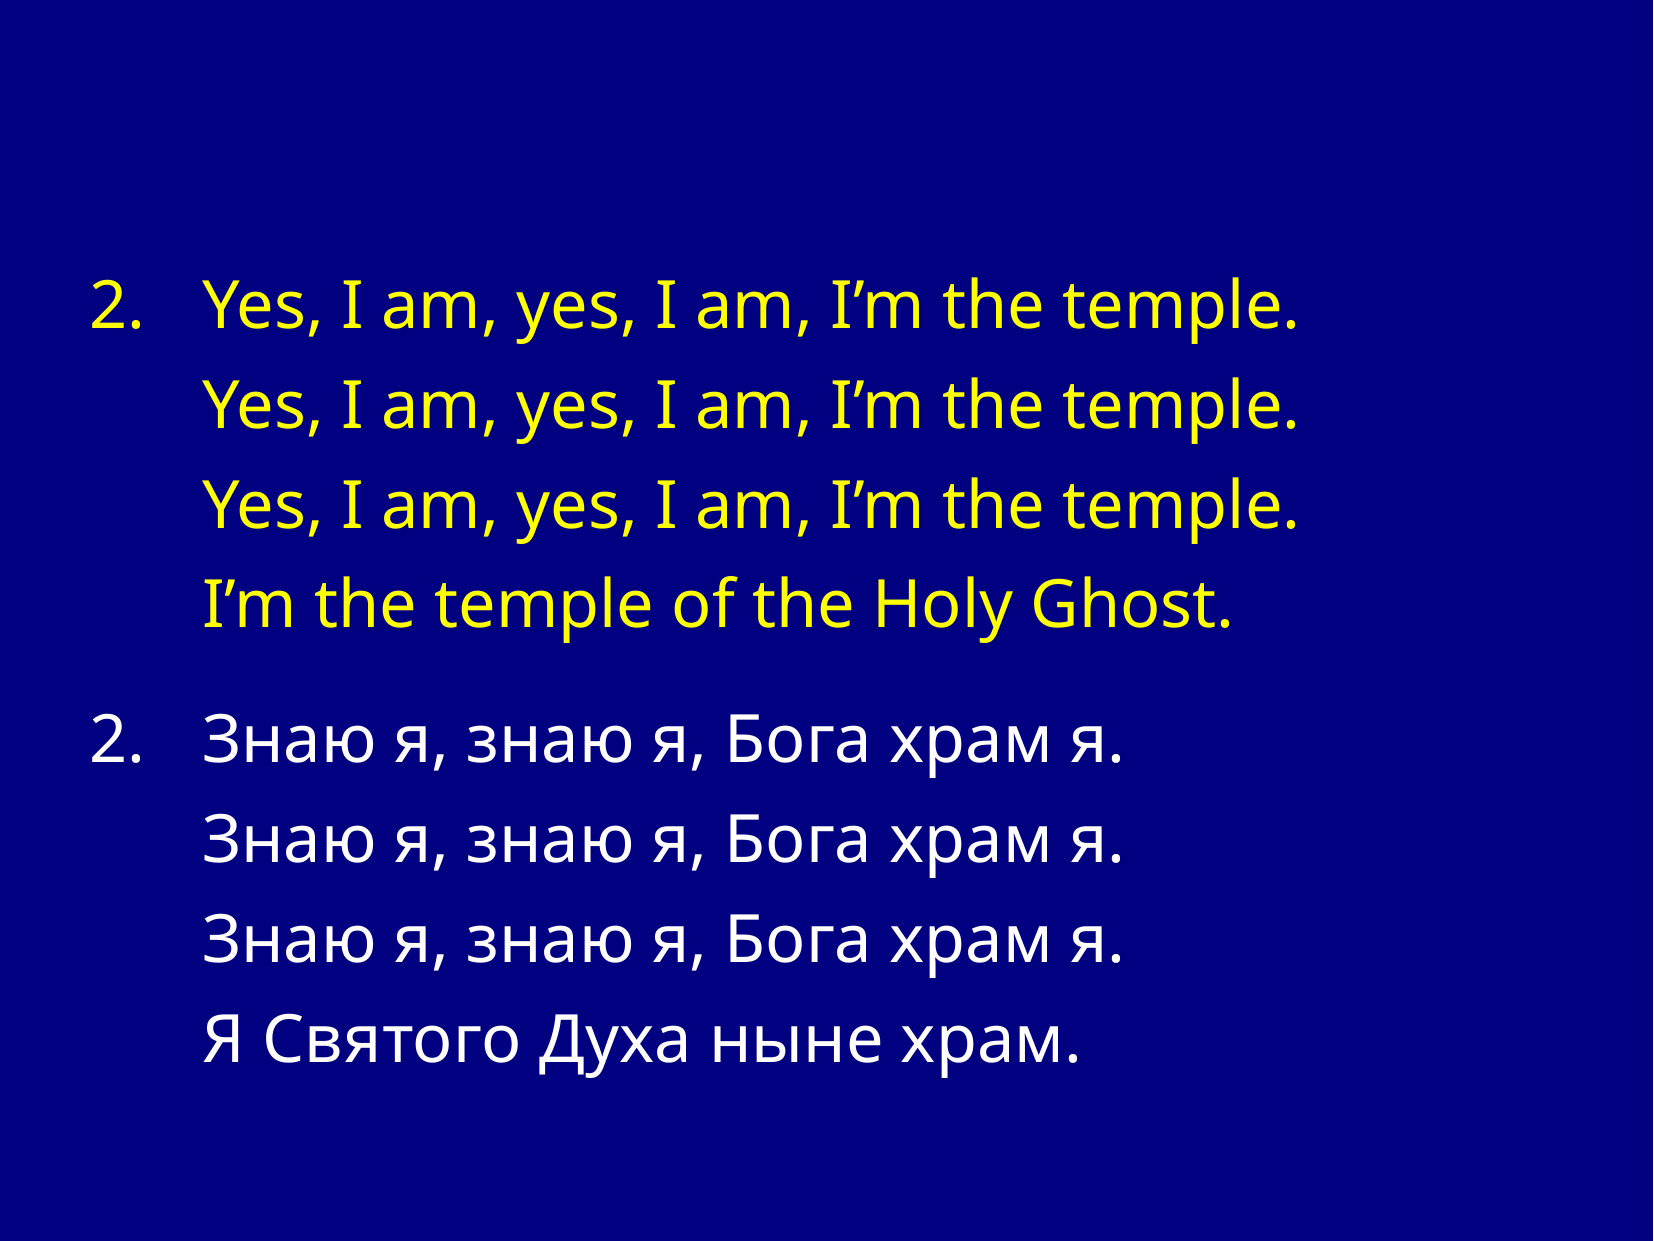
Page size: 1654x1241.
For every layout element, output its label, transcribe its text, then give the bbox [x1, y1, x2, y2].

text_box 2. Yes, I am, yes, I am, I’m the temple. Yes, I am, yes, I am, I’m the temple. Yes, I am, yes, I am, I’m the temple. I’m the temple of the Holy Ghost. [75, 150, 1576, 638]
text_box 2. Знаю я, знаю я, Бога храм я. Знаю я, знаю я, Бога храм я. Знаю я, знаю я, Бога храм я. Я Святого Духа ныне храм. [75, 675, 1576, 1163]
